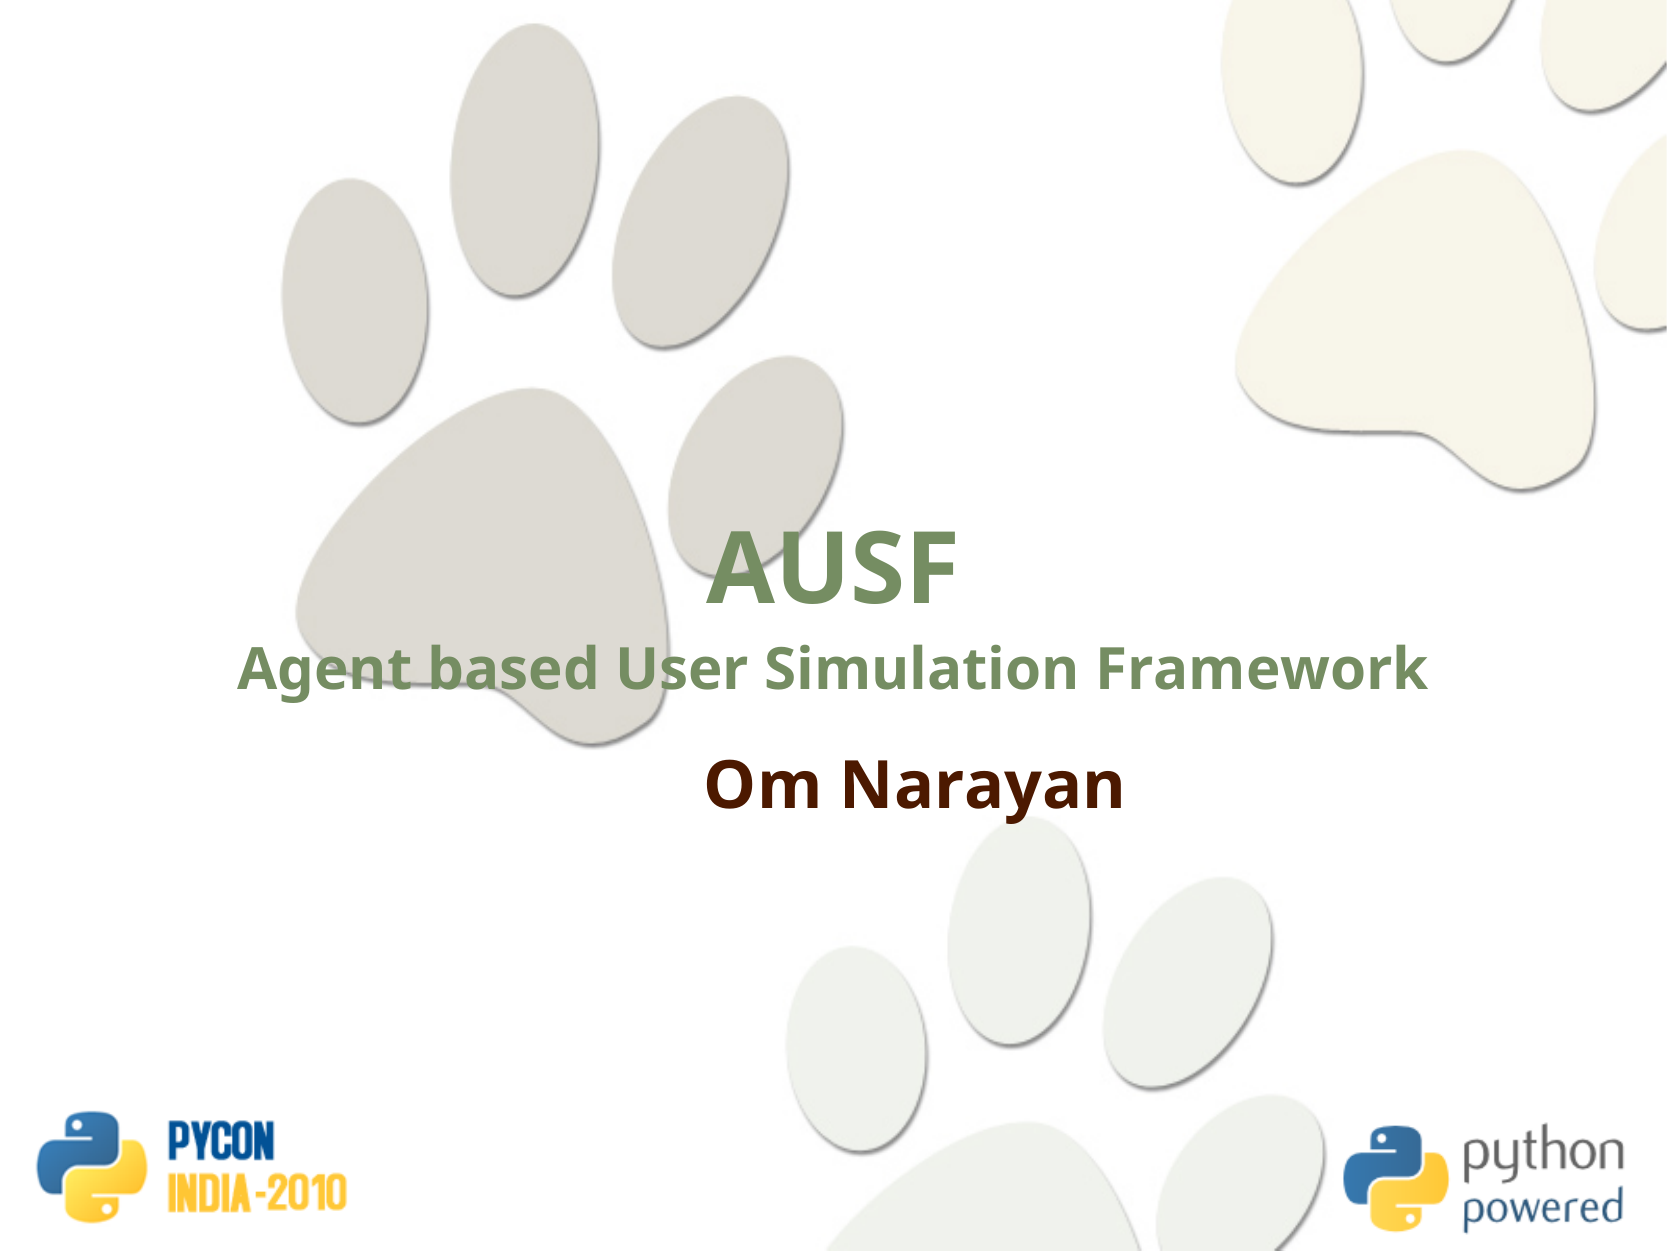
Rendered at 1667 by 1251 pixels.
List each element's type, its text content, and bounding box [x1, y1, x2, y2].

picture [0, 0, 1667, 1251]
title AUSF Agent based User Simulation Framework [140, 500, 1527, 701]
subtitle Om Narayan [703, 739, 1595, 1046]
